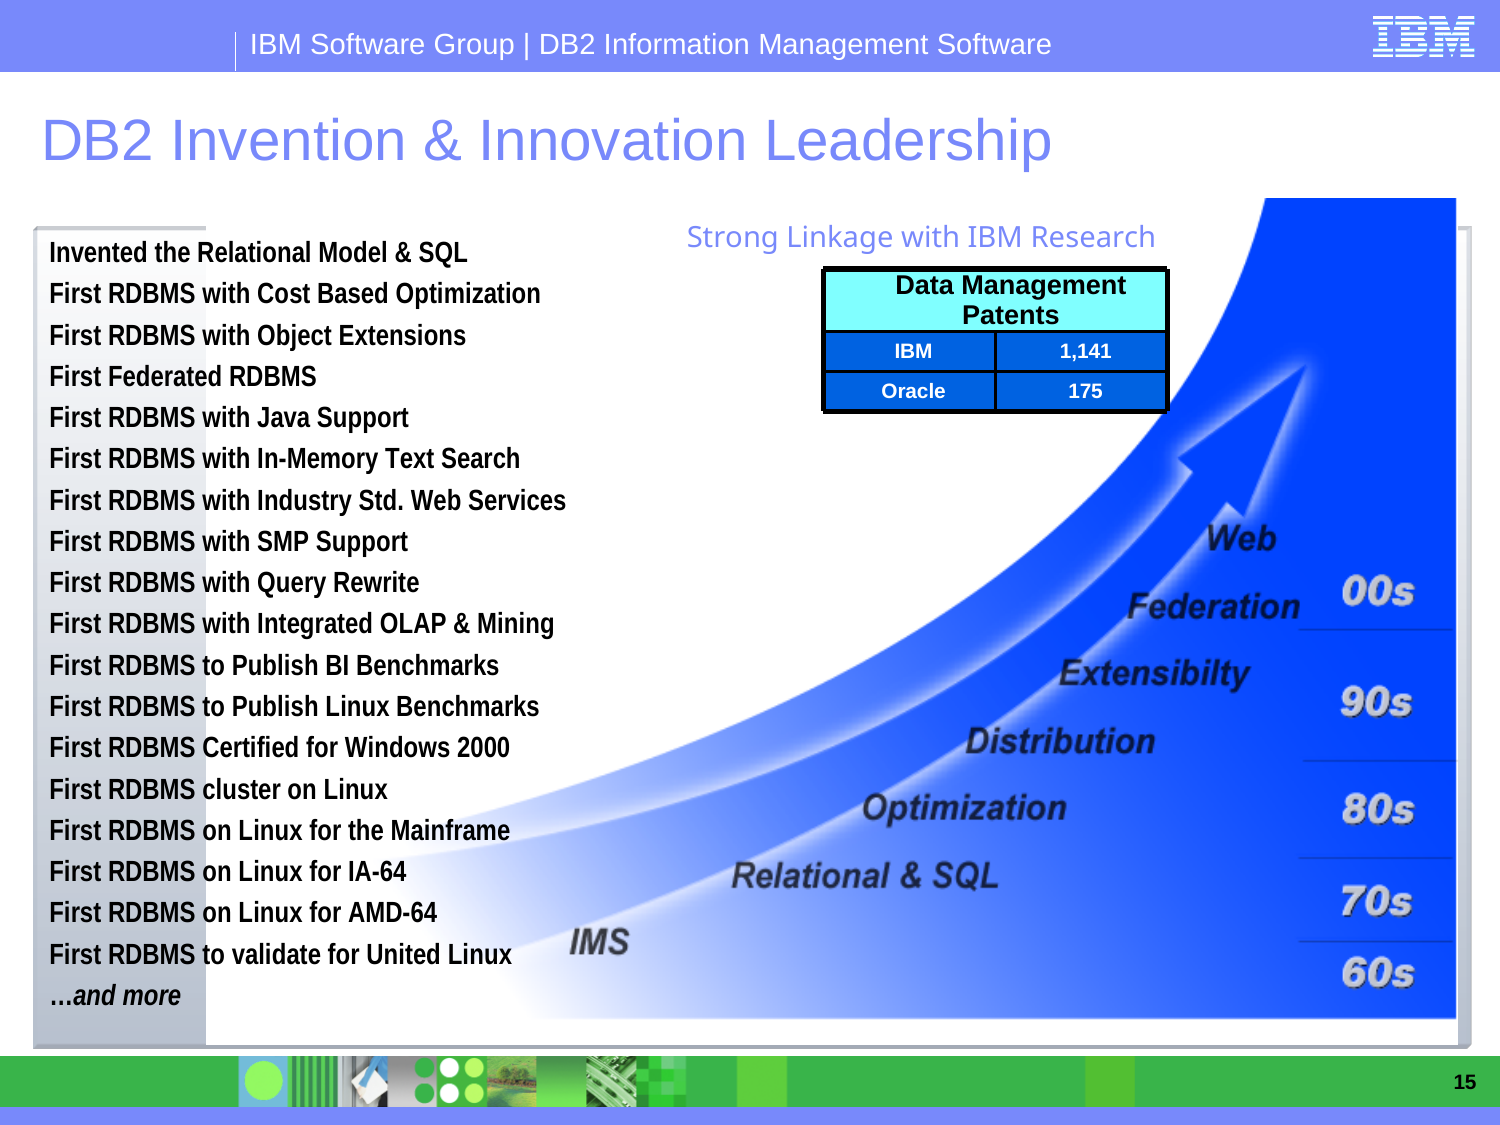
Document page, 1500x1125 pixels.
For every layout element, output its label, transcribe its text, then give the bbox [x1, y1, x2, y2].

picture [206, 198, 1458, 1045]
text_box 175 [1167, 372, 1177, 412]
text_box 1,141 [1170, 331, 1177, 372]
title DB2 Invention & Innovation Leadership [26, 104, 1416, 183]
text_box 1,141 [1004, 333, 1165, 370]
text_box Data Management Patents 1996 - 2000 [851, 272, 1165, 330]
text_box IBM [826, 333, 994, 370]
text_box [826, 272, 851, 330]
text_box IBM [997, 333, 1004, 370]
text_box Oracle [826, 373, 994, 409]
list Invented the Relational Model & SQL First RDBMS with Cost Based Optimization First RDBMS with Object Extensions First Federated RDBMS First RDBMS with Java Support First RDBMS with In-Memory Text Search First RDBMS with Industry Std. Web Services First RDBMS with SMP Support First RDBMS with Query Rewrite First RDBMS with Integrated OLAP & Mining First RDBMS to Publish BI Benchmarks First RDBMS to Publish Linux Benchmarks First RDBMS Certified for Windows 2000 First RDBMS cluster on Linux First RDBMS on Linux for the Mainframe First RDBMS on Linux for IA-64 First RDBMS on Linux for AMD-64 First RDBMS to validate for United Linux …and more [49, 241, 591, 1046]
text_box 175 [1004, 373, 1165, 409]
text_box Strong Linkage with IBM Research [686, 215, 1371, 260]
picture [0, 1056, 1500, 1107]
text_box Oracle [997, 373, 1004, 409]
